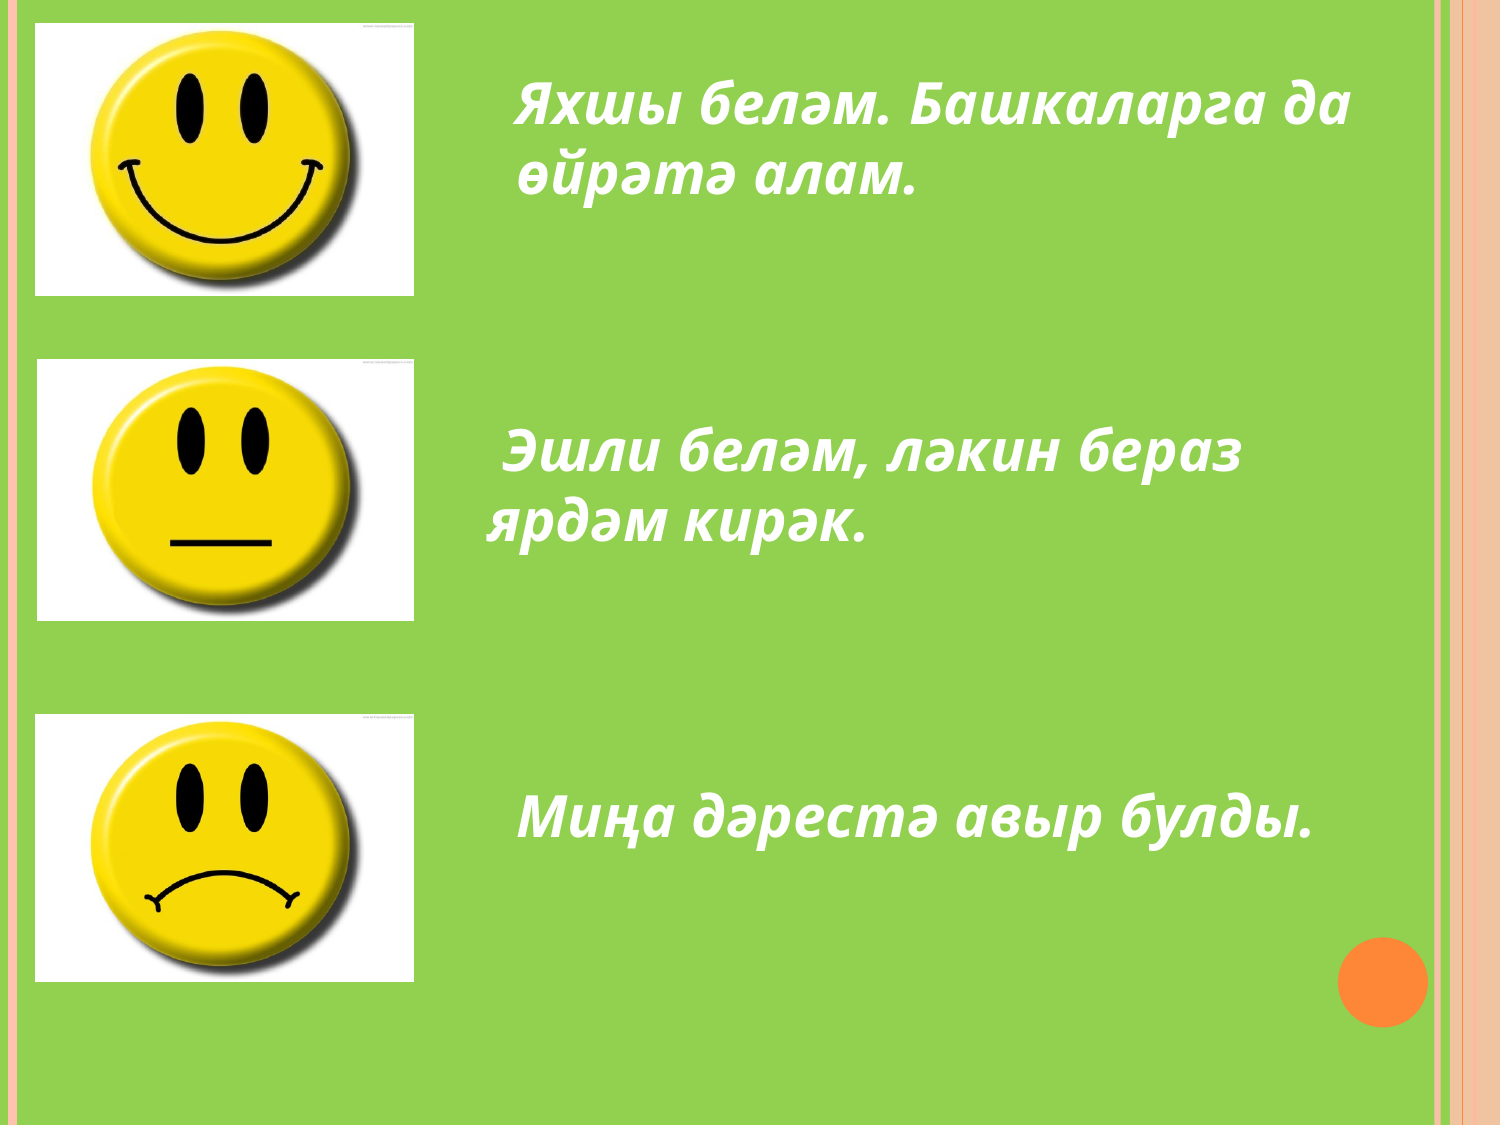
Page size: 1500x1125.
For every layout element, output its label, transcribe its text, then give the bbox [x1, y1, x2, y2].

text_box Яхшы беләм. Башкаларга да өйрәтә алам. [501, 58, 1398, 214]
text_box Миңа дәрестә авыр булды. [501, 771, 1346, 857]
picture [35, 23, 414, 296]
picture [35, 714, 414, 982]
picture [37, 359, 414, 621]
text_box Эшли беләм, ләкин бераз ярдәм кирәк. [472, 406, 1418, 561]
